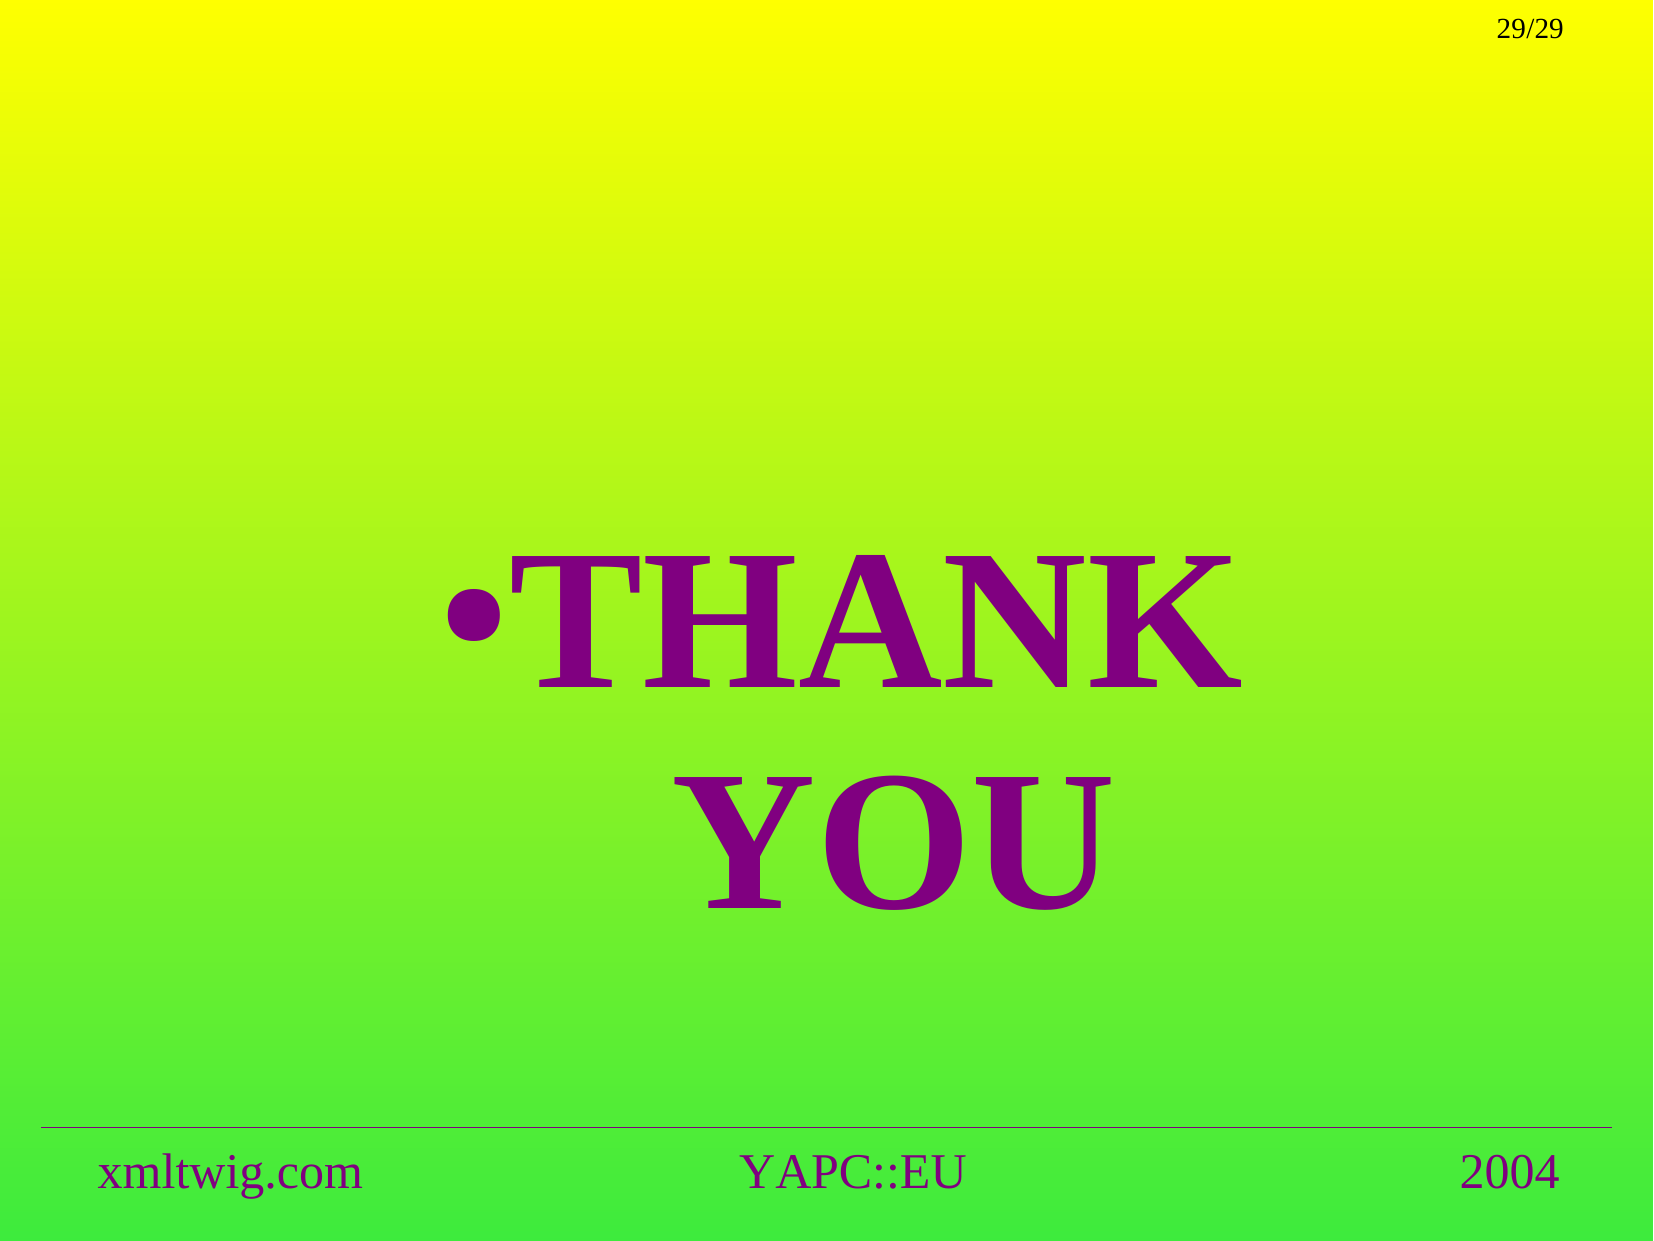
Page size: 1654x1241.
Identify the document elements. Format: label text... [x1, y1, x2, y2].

list THANK YOU [184, 508, 1461, 809]
